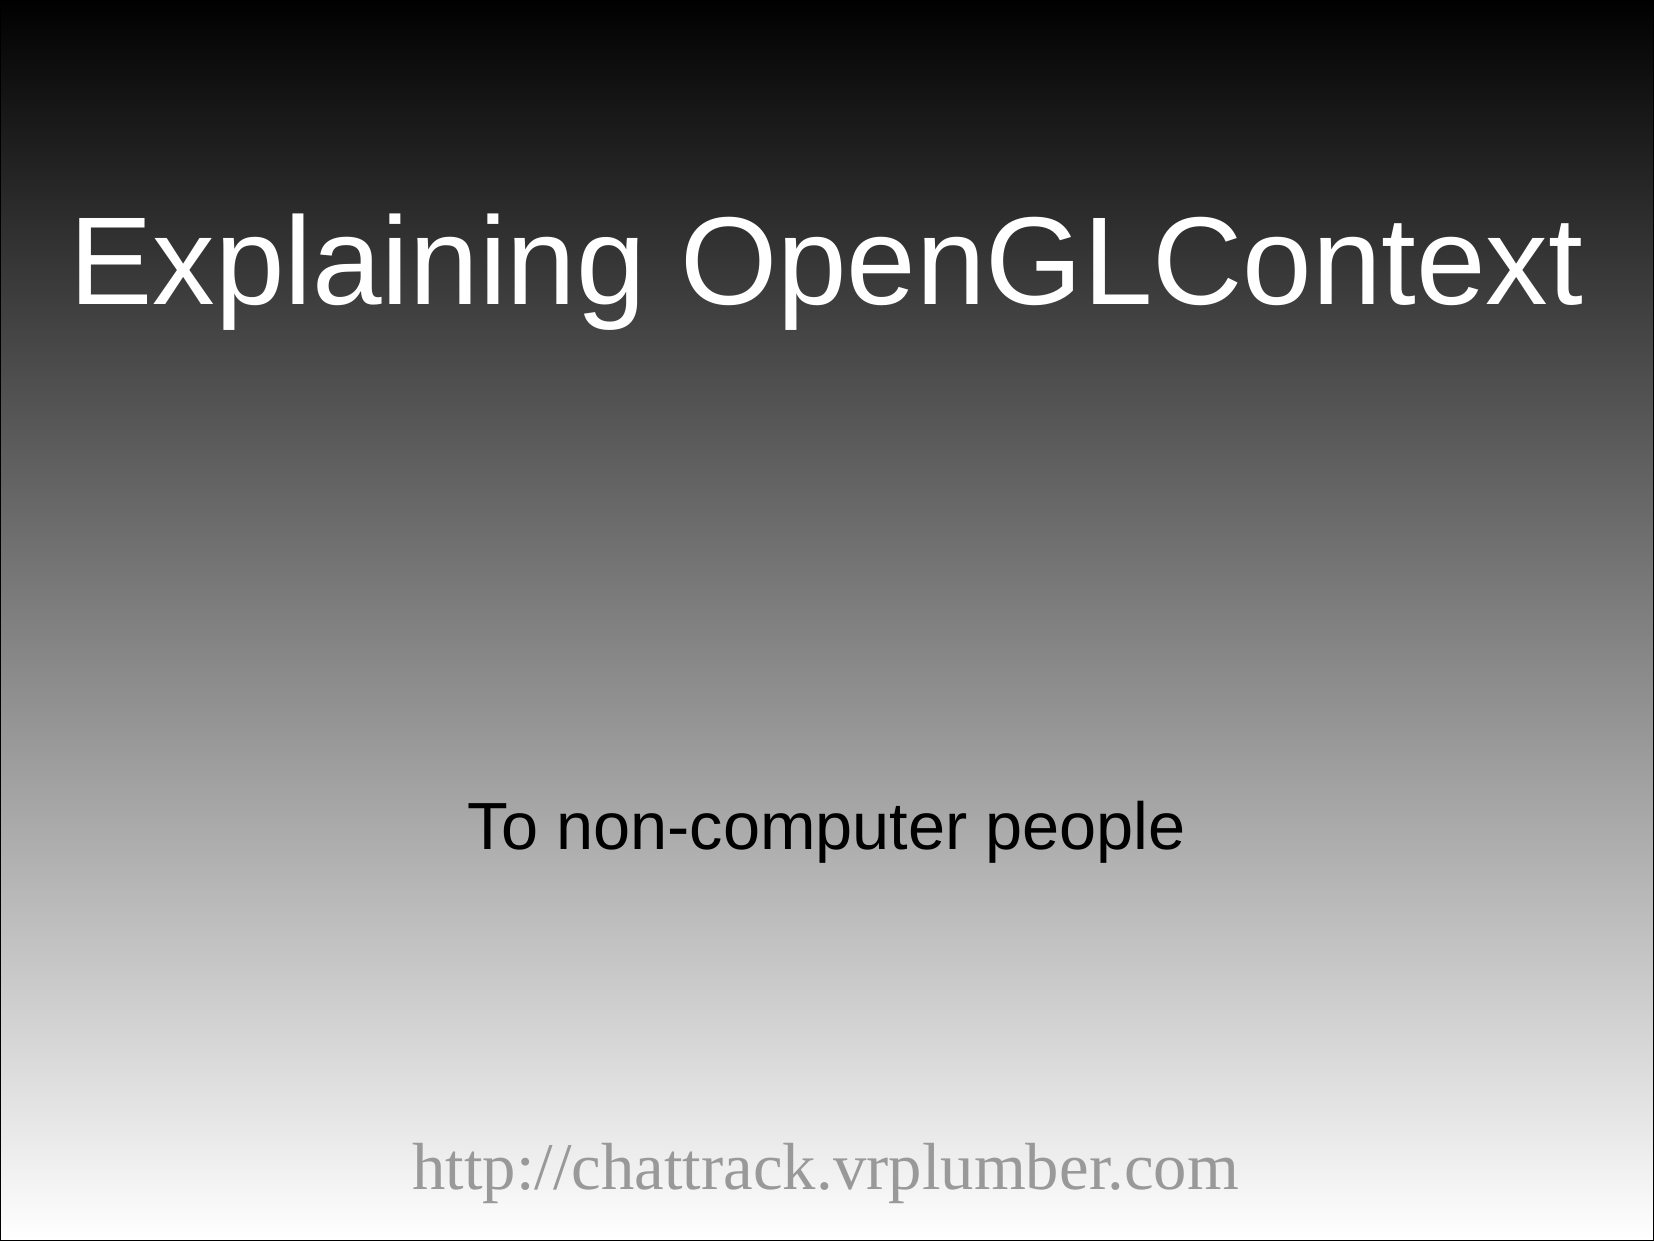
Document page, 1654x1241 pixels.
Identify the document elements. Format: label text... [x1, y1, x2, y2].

subtitle To non-computer people [29, 620, 1625, 1034]
title Explaining OpenGLContext [0, 49, 1654, 473]
